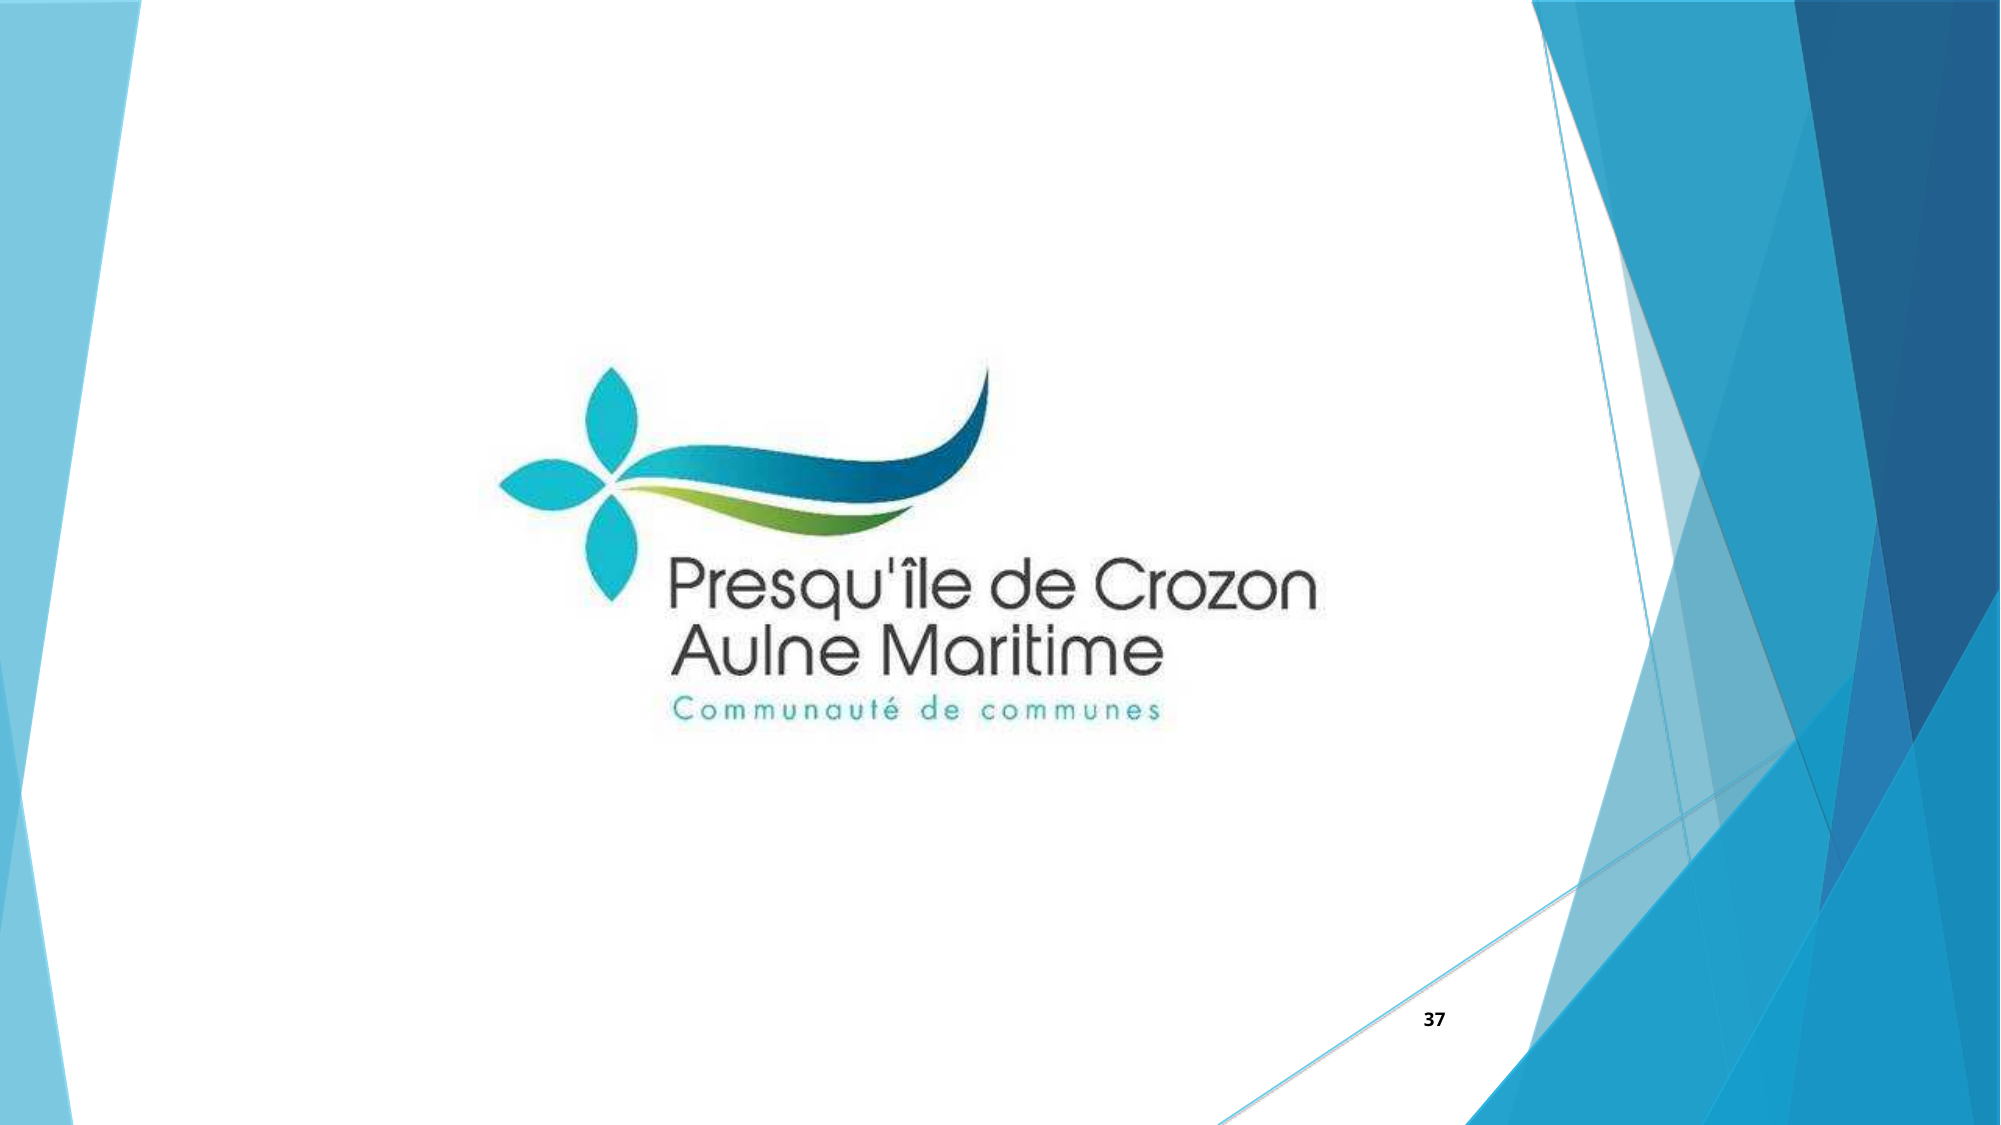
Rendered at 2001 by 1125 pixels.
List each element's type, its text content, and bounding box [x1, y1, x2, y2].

text_box <numéro> [1409, 991, 1521, 1051]
picture [478, 333, 1341, 757]
